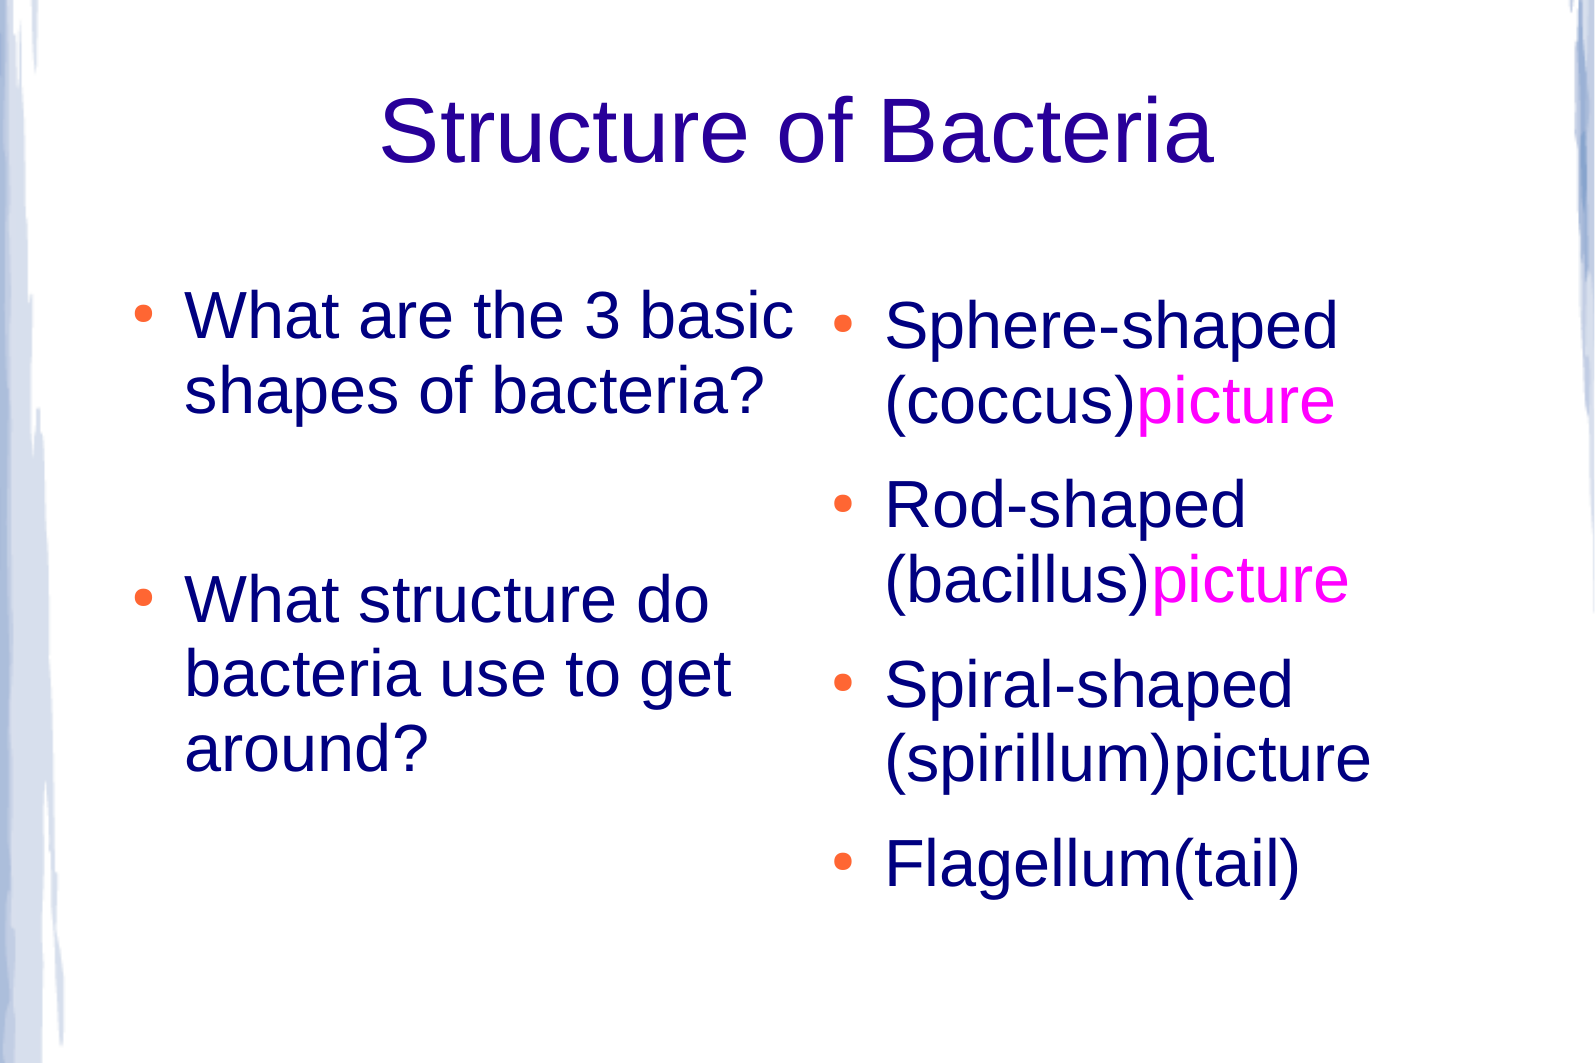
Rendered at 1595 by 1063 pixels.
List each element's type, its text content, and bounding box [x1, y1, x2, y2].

picture [0, 0, 1595, 1063]
list What are the 3 basic shapes of bacteria? What structure do bacteria use to get around? [113, 278, 798, 861]
title Structure of Bacteria [79, 42, 1515, 220]
list Sphere-shaped (coccus)picture Rod-shaped (bacillus)picture Spiral-shaped (spirillum)picture Flagellum(tail) [813, 288, 1453, 901]
